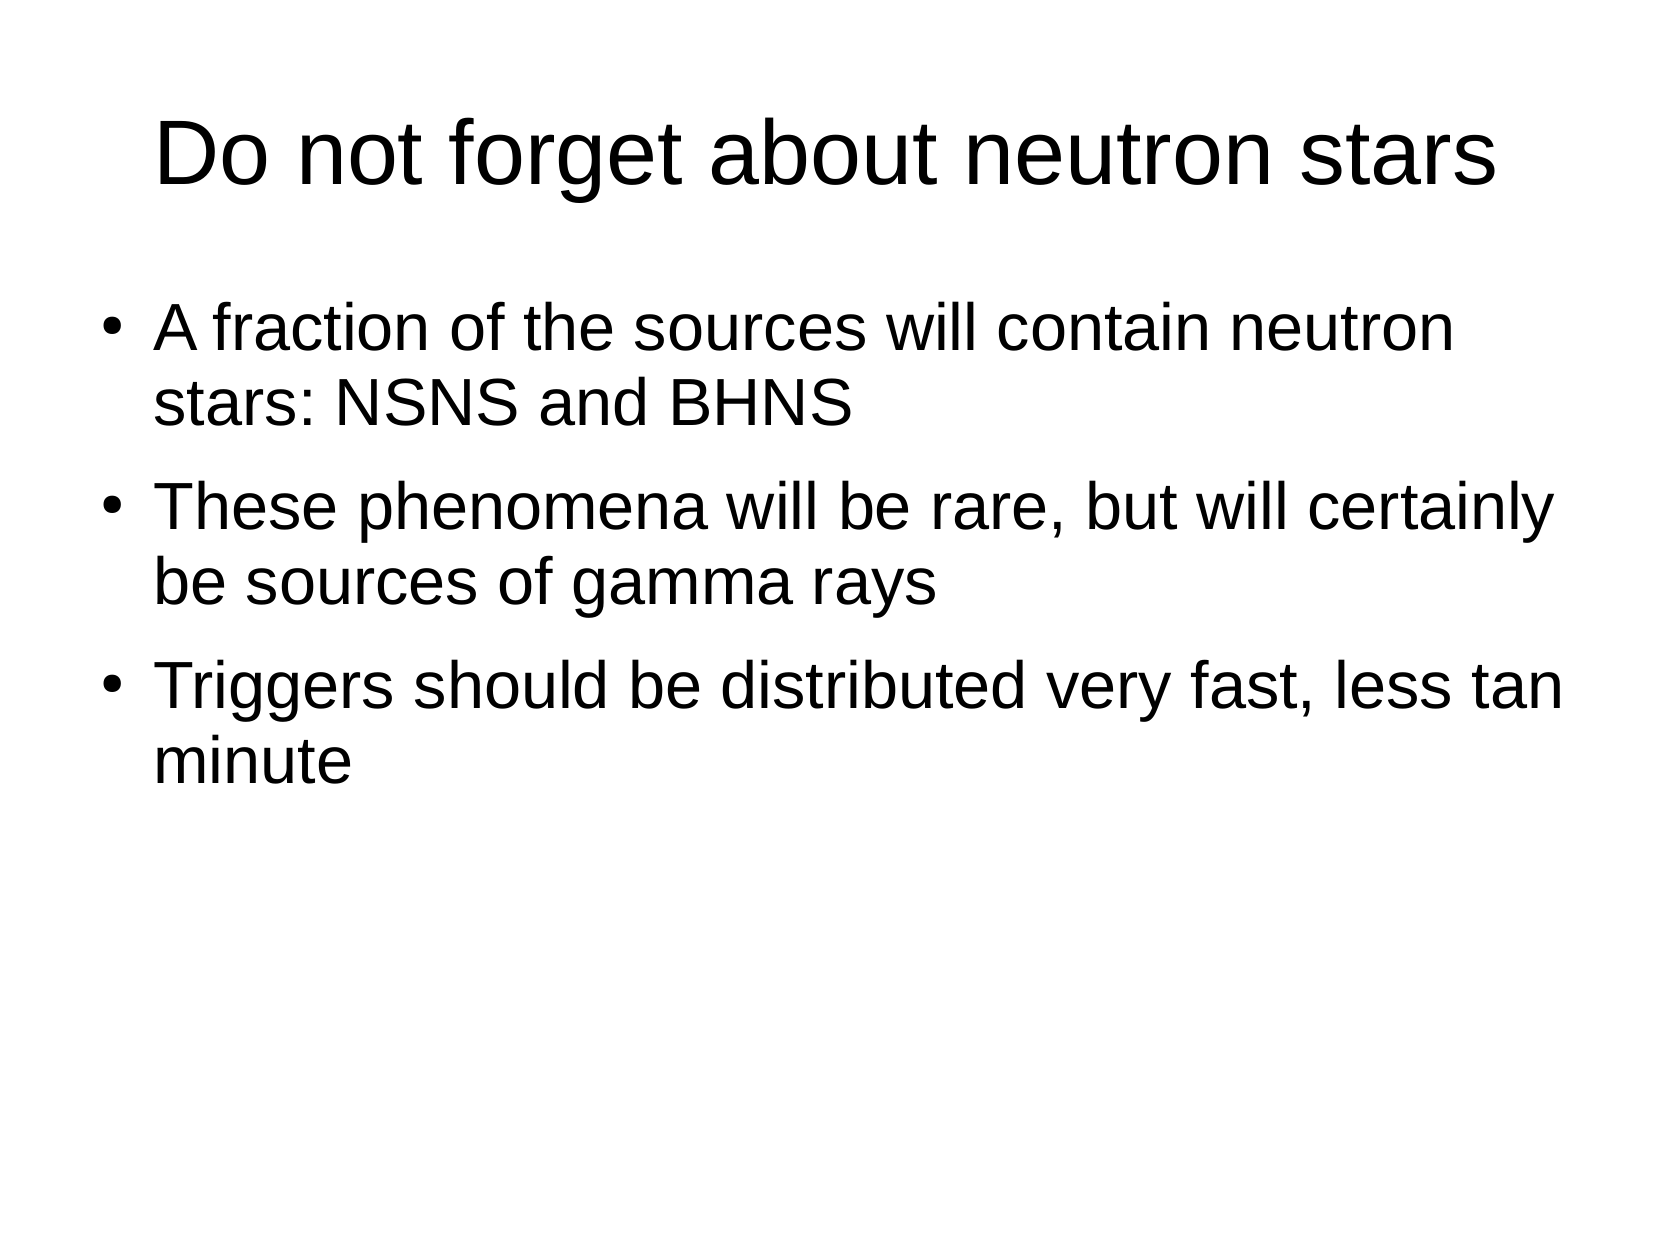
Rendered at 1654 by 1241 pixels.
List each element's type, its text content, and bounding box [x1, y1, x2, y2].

title Do not forget about neutron stars [82, 49, 1571, 257]
list A fraction of the sources will contain neutron stars: NSNS and BHNS These phenomena will be rare, but will certainly be sources of gamma rays Triggers should be distributed very fast, less tan minute [82, 290, 1571, 1010]
